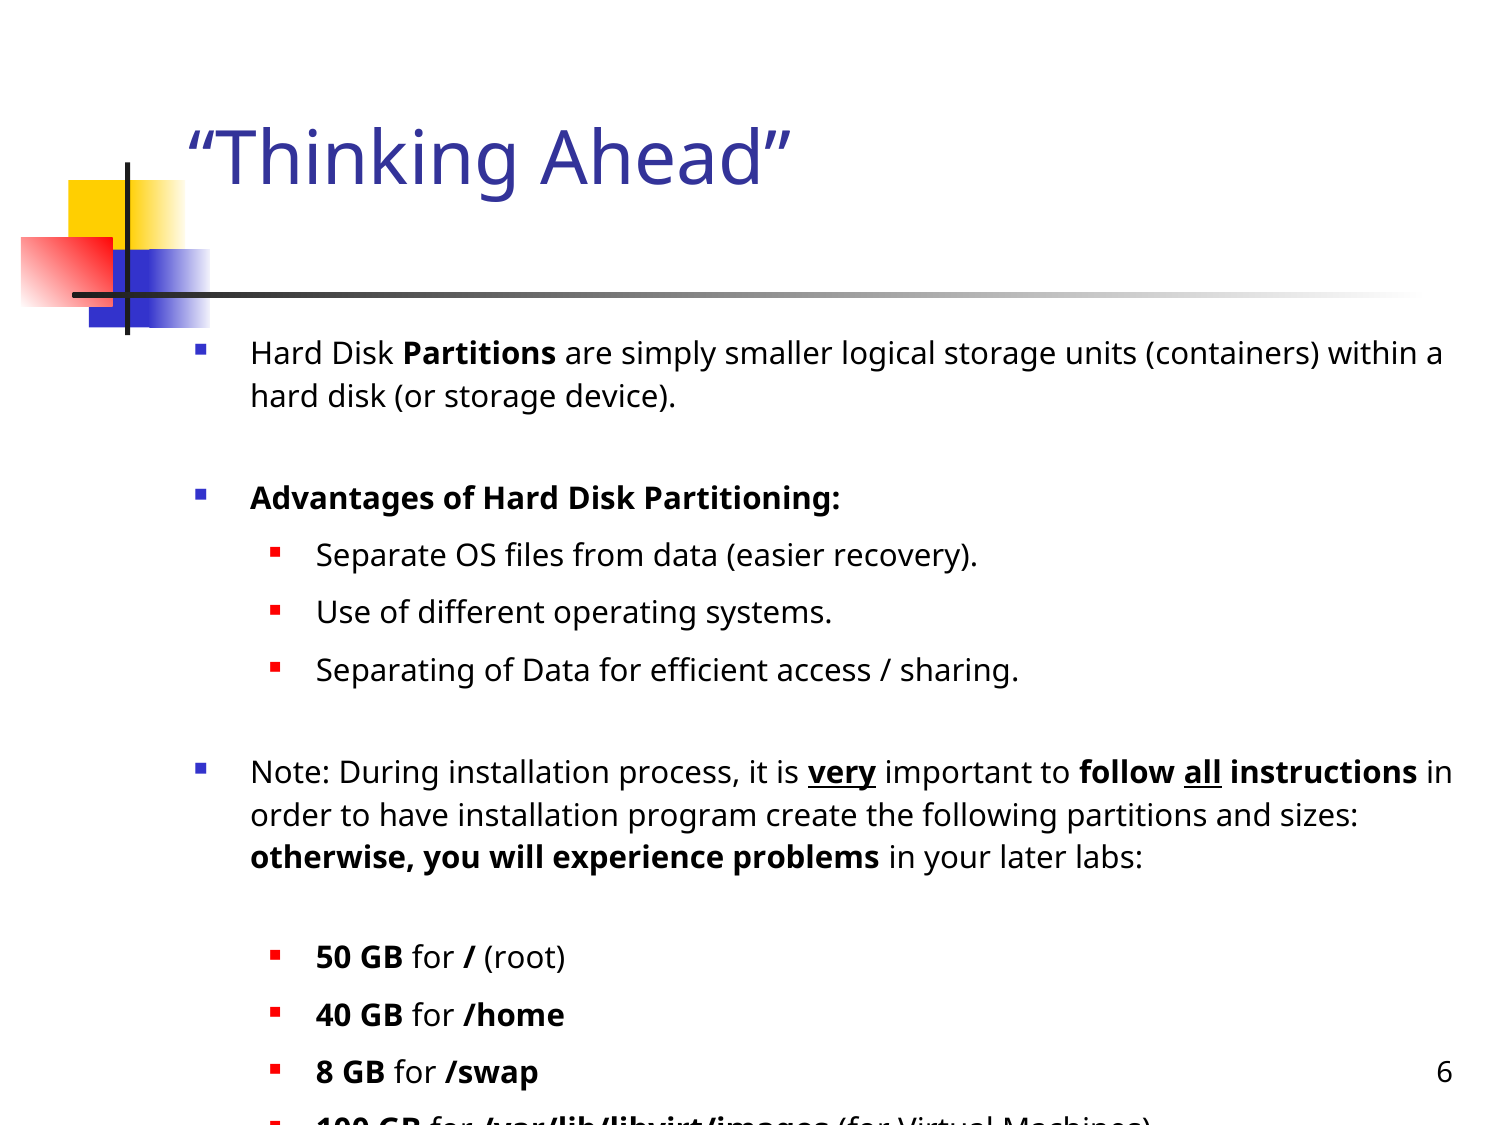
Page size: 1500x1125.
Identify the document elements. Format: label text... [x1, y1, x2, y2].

title “Thinking Ahead” [188, 42, 1468, 268]
list Hard Disk Partitions are simply smaller logical storage units (containers) within a hard disk (or storage device). Advantages of Hard Disk Partitioning: Separate OS files from data (easier recovery). Use of different operating systems. Separating of Data for efficient access / sharing. Note: During installation process, it is very important to follow all instructions in order to have installation program create the following partitions and sizes: otherwise, you will experience problems in your later labs: 50 GB for / (root) 40 GB for /home 8 GB for /swap 100 GB for /var/lib/libvirt/images (for Virtual Machines) [193, 331, 1469, 1070]
